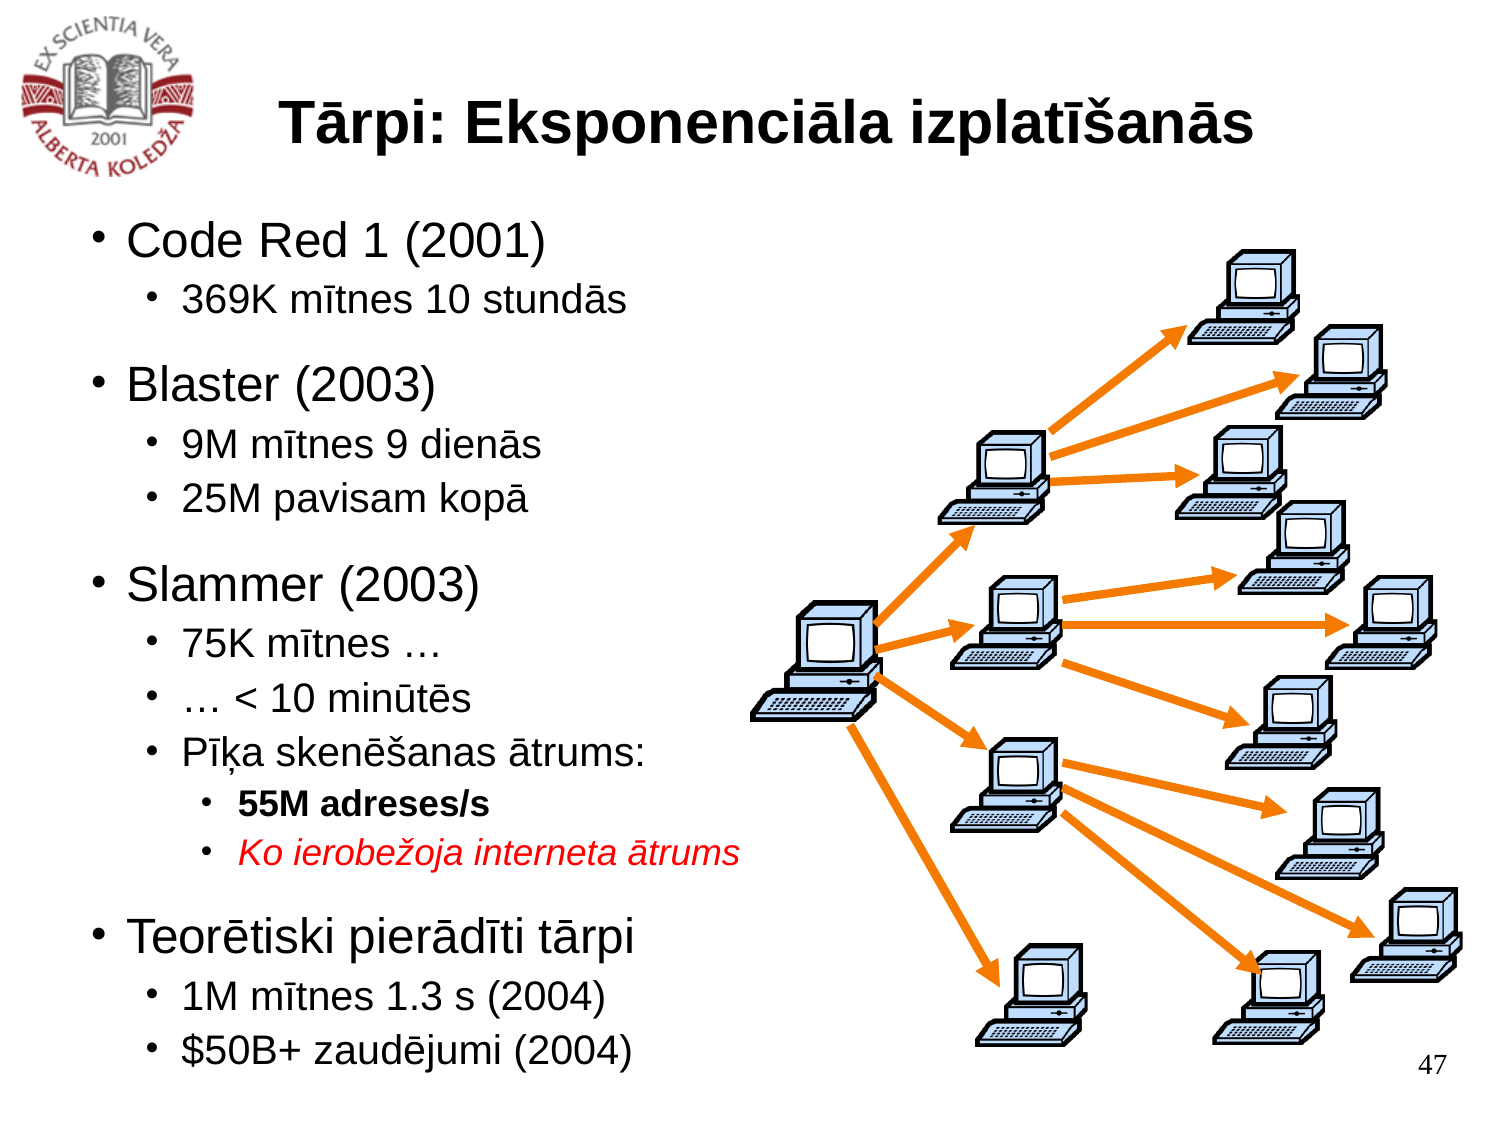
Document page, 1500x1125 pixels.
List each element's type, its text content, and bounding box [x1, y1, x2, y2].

picture [950, 575, 1063, 670]
picture [975, 955, 982, 970]
text_box [757, 600, 883, 722]
picture [21, 16, 194, 177]
picture [1350, 887, 1463, 983]
picture [937, 430, 1051, 526]
title Tārpi: Eksponenciāla izplatīšanās [50, 62, 1463, 175]
picture [1240, 950, 1249, 955]
picture [950, 737, 1063, 833]
picture [1174, 425, 1438, 670]
picture [1224, 675, 1338, 770]
picture [1275, 787, 1385, 880]
picture [1212, 950, 1325, 1045]
list Code Red 1 (2001) 369K mītnes 10 stundās Blaster (2003) 9M mītnes 9 dienās 25M pavisam kopā Slammer (2003) 75K mītnes … … < 10 minūtēs Pīķa skenēšanas ātrums: 55M adreses/s Ko ierobežoja interneta ātrums Teorētiski pierādīti tārpi 1M mītnes 1.3 s (2004) $50B+ zaudējumi (2004) [75, 200, 757, 1101]
picture [975, 943, 1088, 1047]
text_box <skaitlis> [1312, 1037, 1463, 1101]
picture [1187, 249, 1388, 420]
